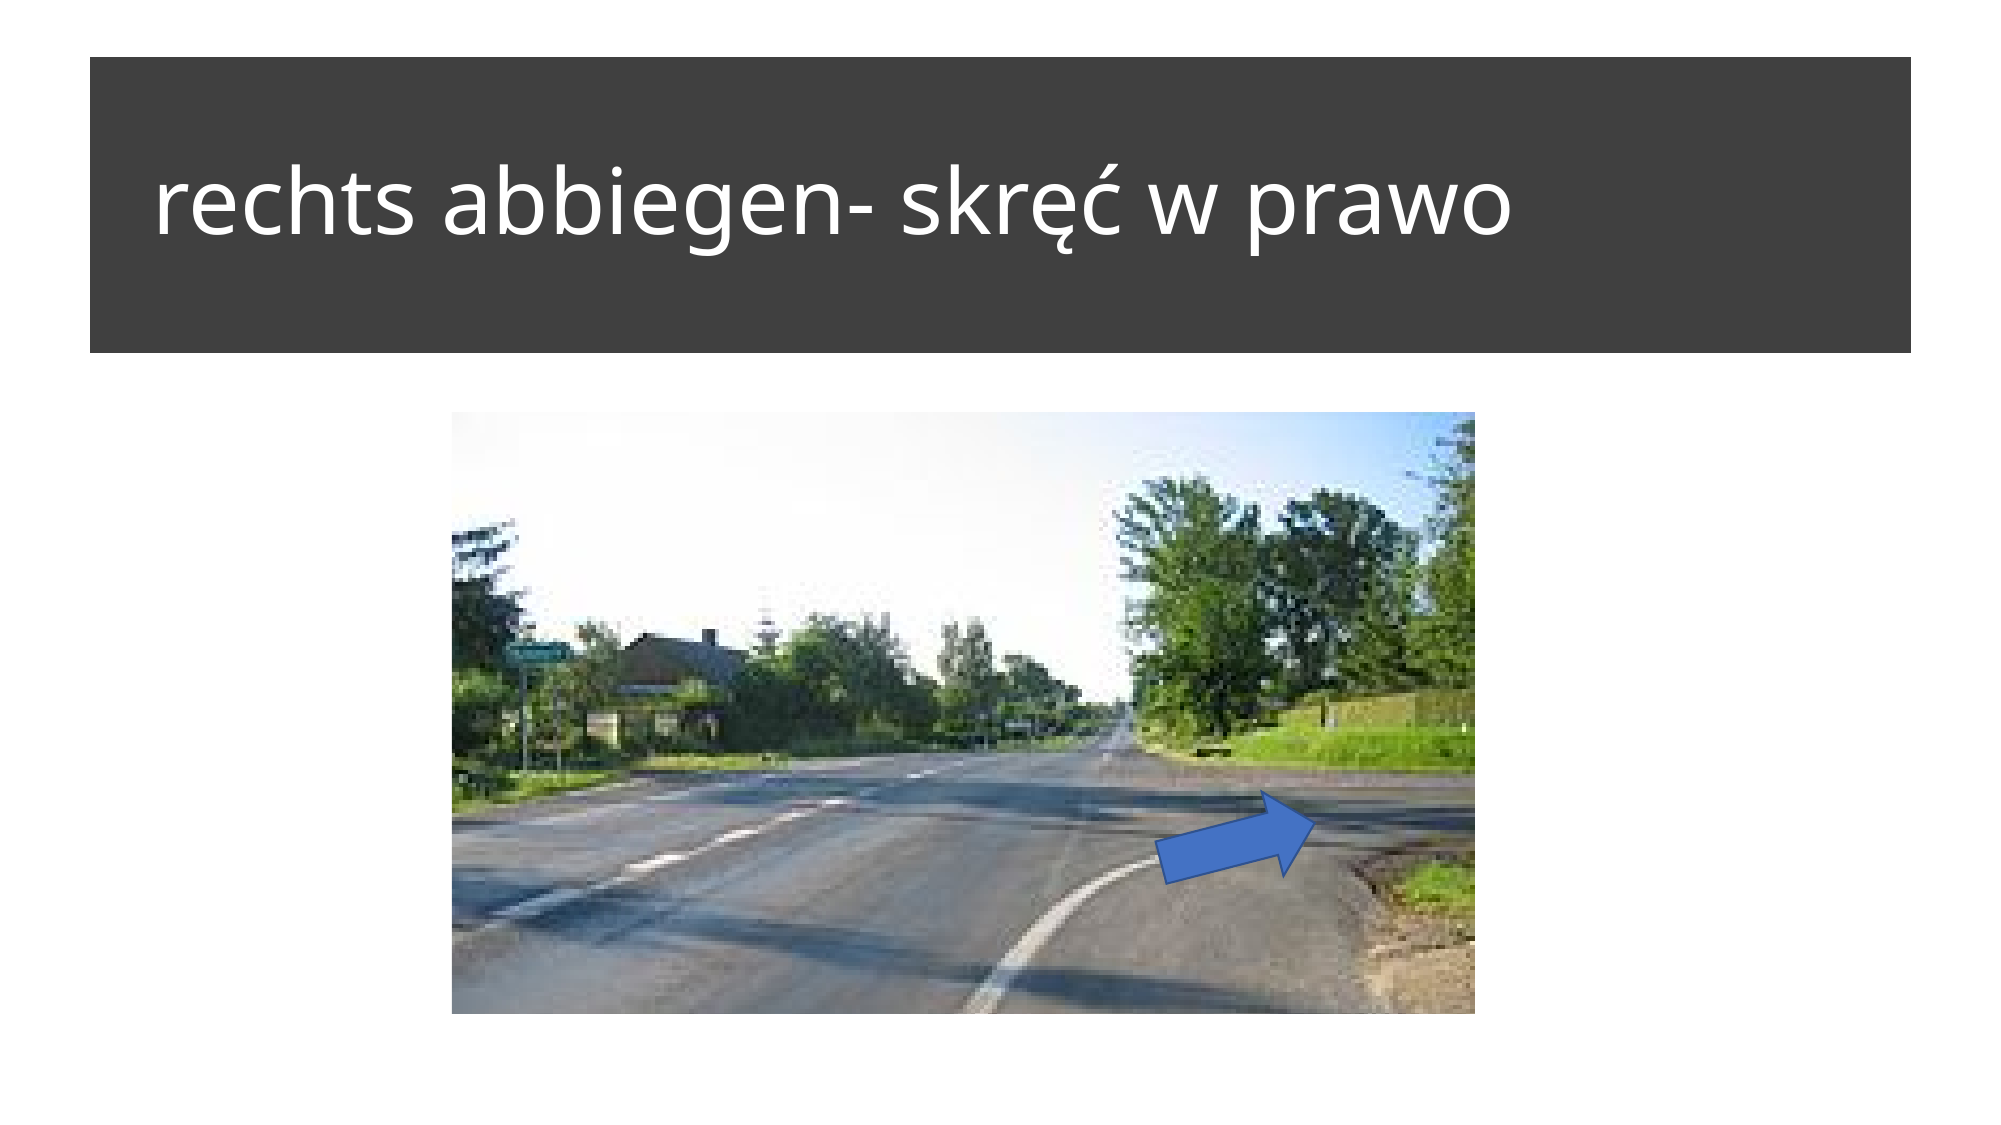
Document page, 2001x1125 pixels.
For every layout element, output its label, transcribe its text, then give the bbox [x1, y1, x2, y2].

text_box [90, 57, 1911, 353]
picture [451, 412, 1475, 1014]
text_box [1155, 791, 1315, 884]
title rechts abbiegen- skręć w prawo [137, 96, 1863, 314]
